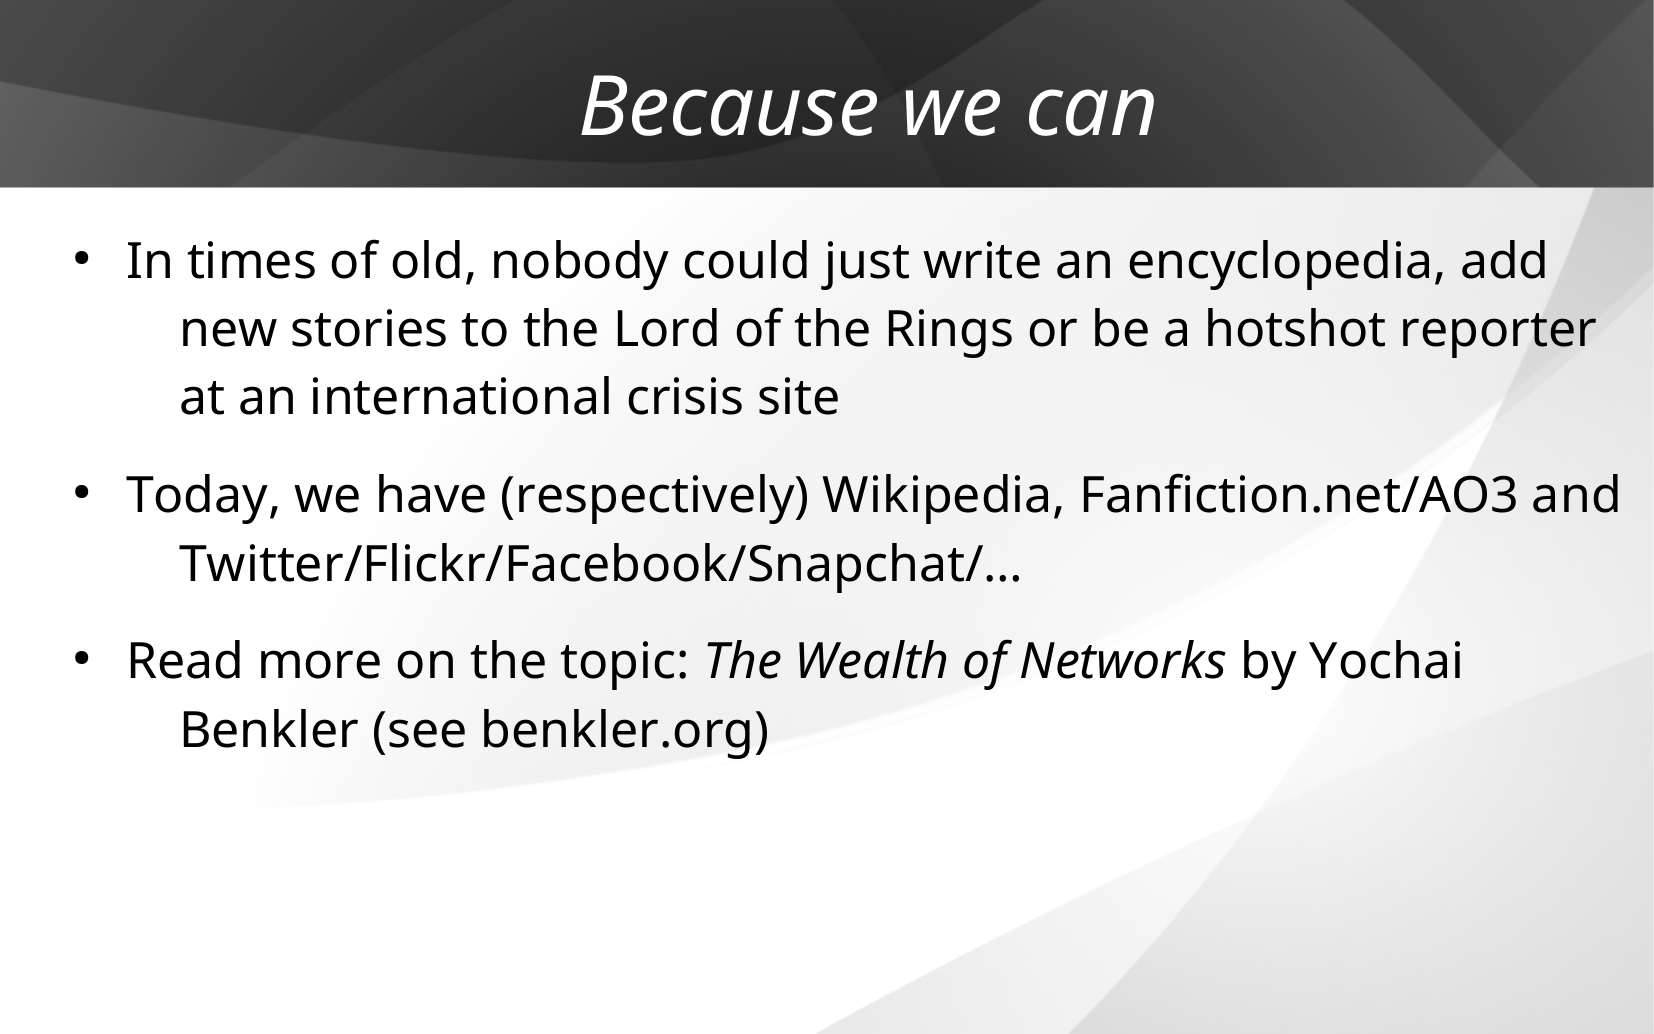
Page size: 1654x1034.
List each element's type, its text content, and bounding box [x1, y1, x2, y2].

picture [0, 0, 1654, 1034]
list In times of old, nobody could just write an encyclopedia, add new stories to the Lord of the Rings or be a hotshot reporter at an international crisis site Today, we have (respectively) Wikipedia, Fanfiction.net/AO3 and Twitter/Flickr/Facebook/Snapchat/… Read more on the topic: The Wealth of Networks by Yochai Benkler (see benkler.org) [37, 225, 1651, 1013]
title Because we can [124, 0, 1613, 208]
